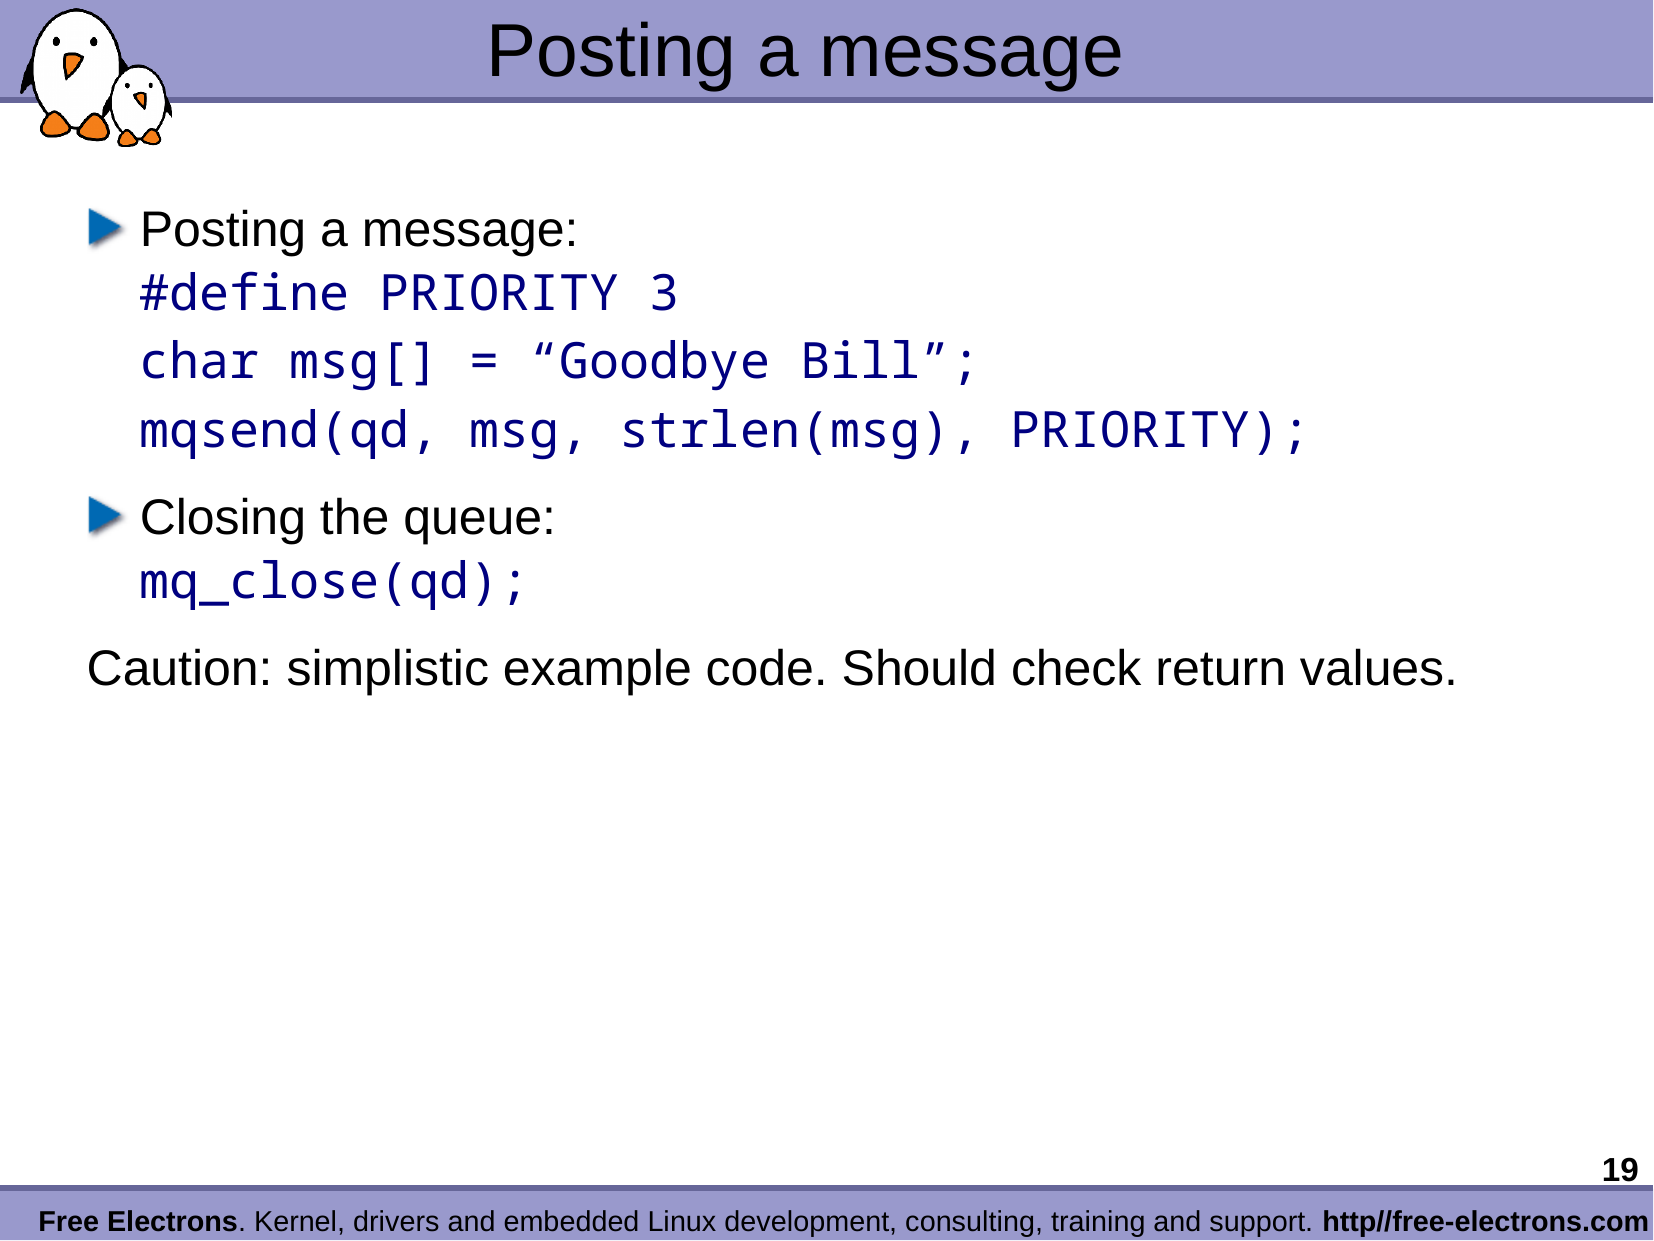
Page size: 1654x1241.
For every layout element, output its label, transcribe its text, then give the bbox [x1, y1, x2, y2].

title Posting a message [60, 0, 1551, 101]
list Posting a message: #define PRIORITY 3 char msg[] = “Goodbye Bill”; mqsend(qd, msg, strlen(msg), PRIORITY); Closing the queue: mq_close(qd); Caution: simplistic example code. Should check return values. [68, 201, 1592, 1118]
picture [20, 8, 172, 147]
